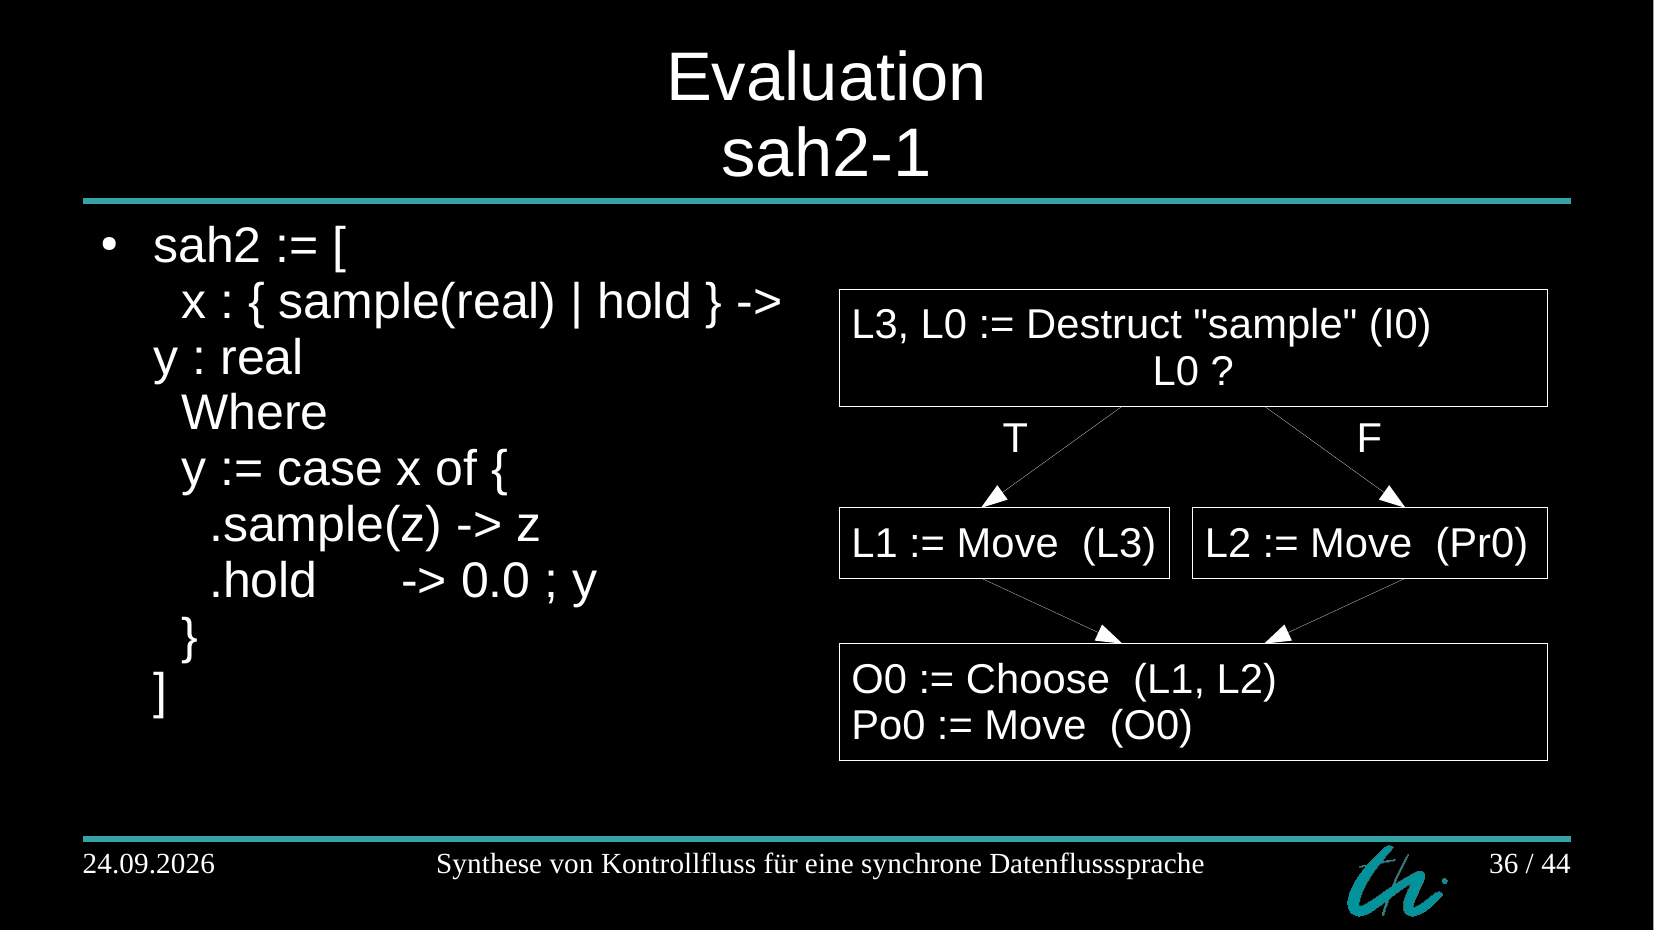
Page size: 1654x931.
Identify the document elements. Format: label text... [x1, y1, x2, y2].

picture [1347, 845, 1448, 917]
list sah2 := [ x : { sample(real) | hold } -> y : real Where y := case x of { .sample(z) -> z .hold -> 0.0 ; y } ] [82, 217, 809, 815]
text_box L3, L0 := Destruct "sample" (I0) L0 ? [839, 289, 1548, 407]
text_box O0 := Choose (L1, L2) Po0 := Move (O0) [839, 643, 1548, 761]
text_box L1 := Move (L3) [839, 507, 1170, 579]
text_box F [1341, 407, 1409, 469]
text_box L2 := Move (Pr0) [1192, 507, 1548, 579]
text_box T [987, 407, 1055, 469]
title Evaluation sah2-1 [82, 37, 1571, 193]
